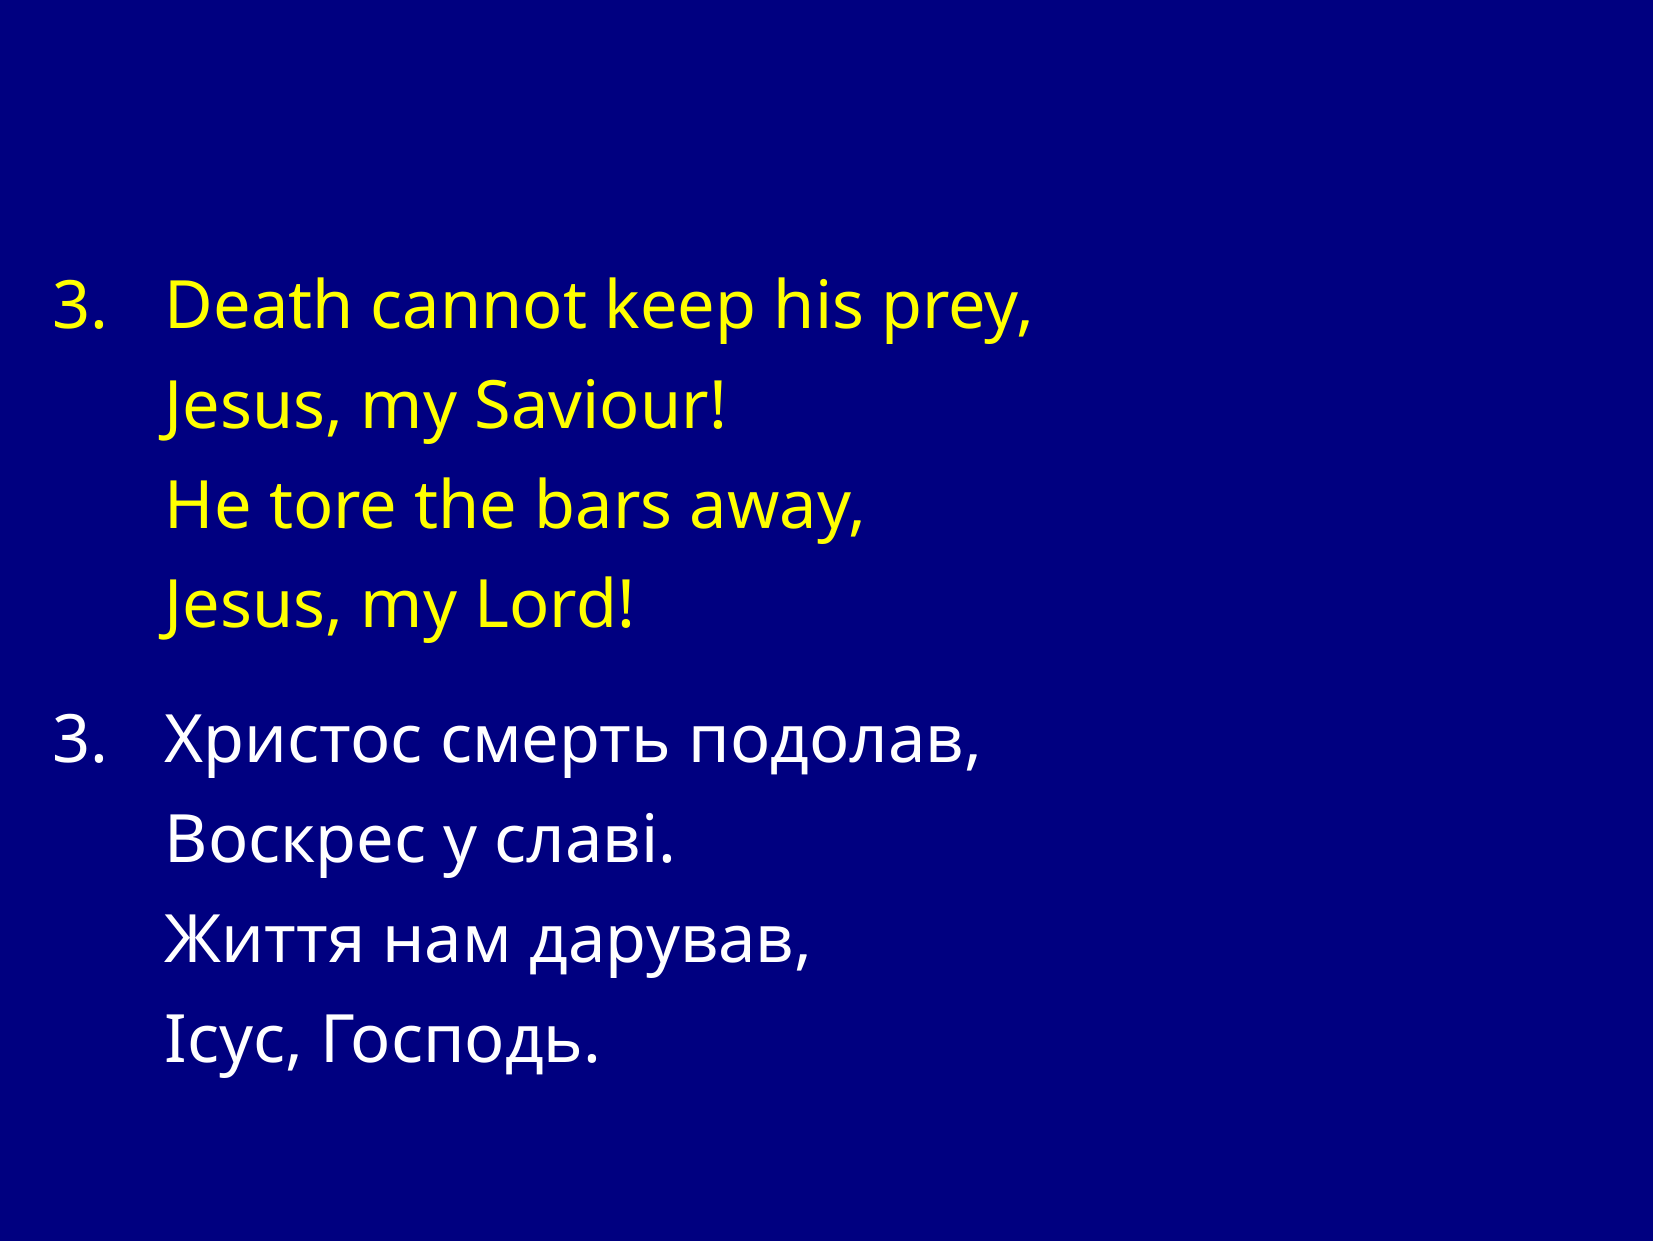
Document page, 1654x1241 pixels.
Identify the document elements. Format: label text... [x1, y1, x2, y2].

text_box 3. Христос смерть подолав, Воскрес у славі. Життя нам дарував, Ісус, Господь. [37, 675, 1576, 1163]
text_box 3. Death cannot keep his prey, Jesus, my Saviour! He tore the bars away, Jesus, my Lord! [37, 150, 1576, 638]
